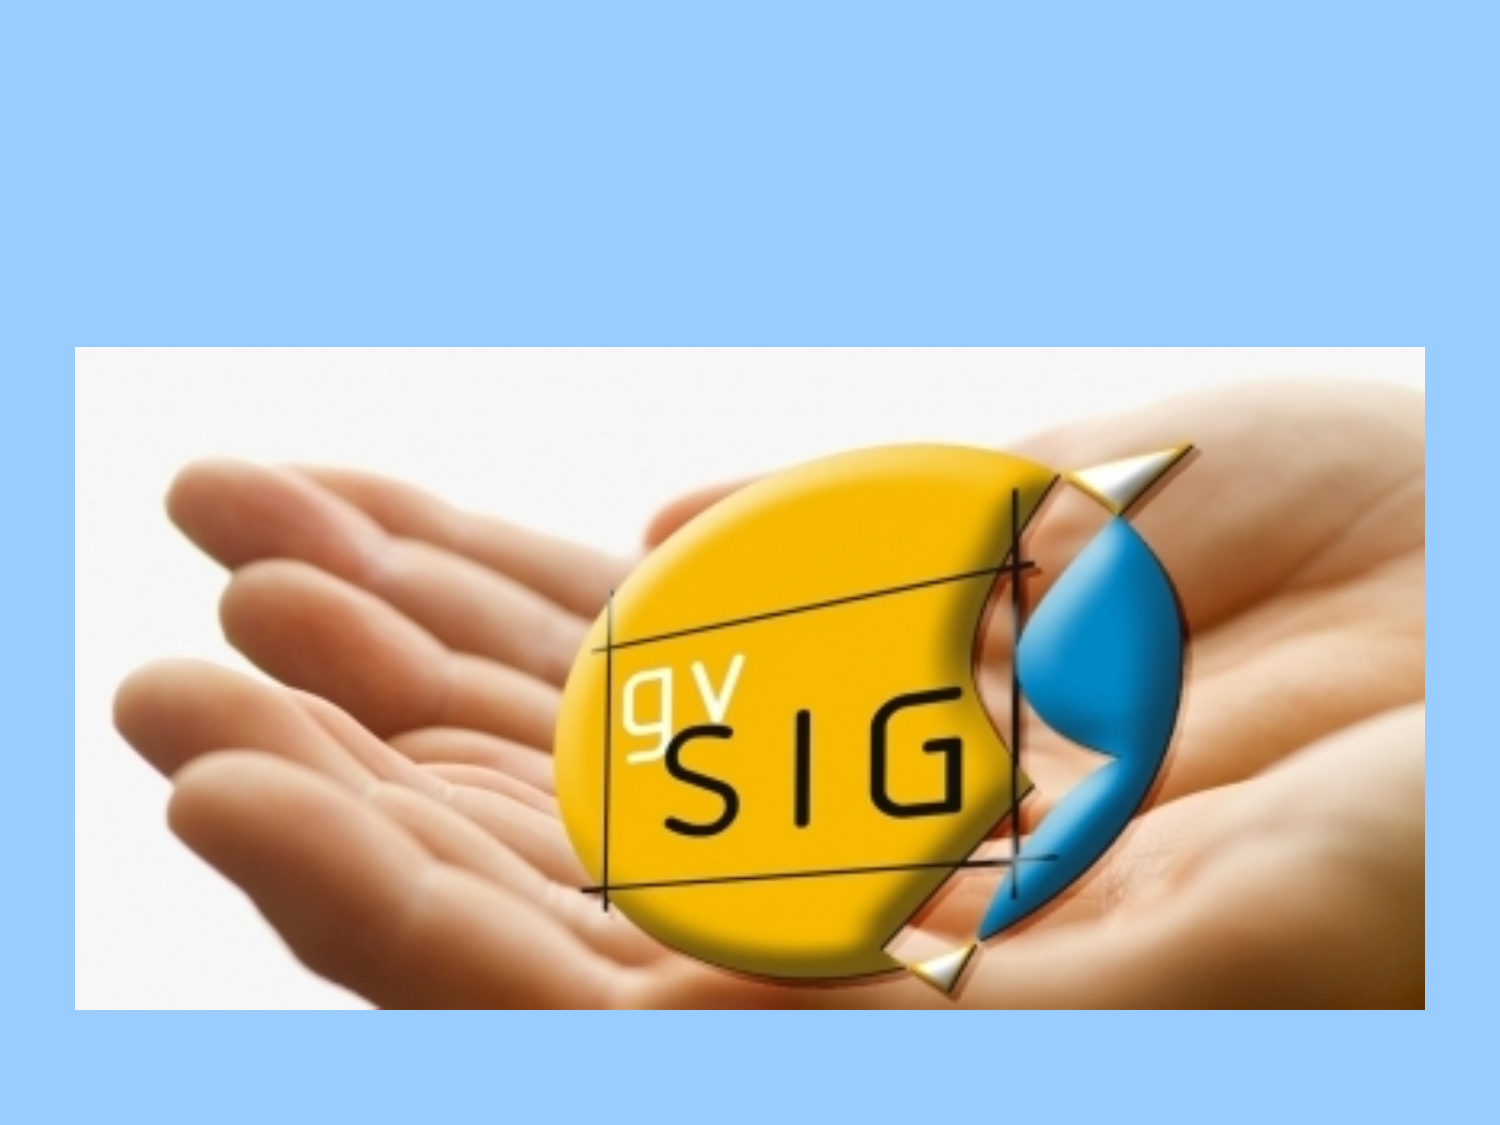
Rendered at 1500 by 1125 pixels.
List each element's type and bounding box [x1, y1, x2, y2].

picture [75, 347, 1425, 1010]
